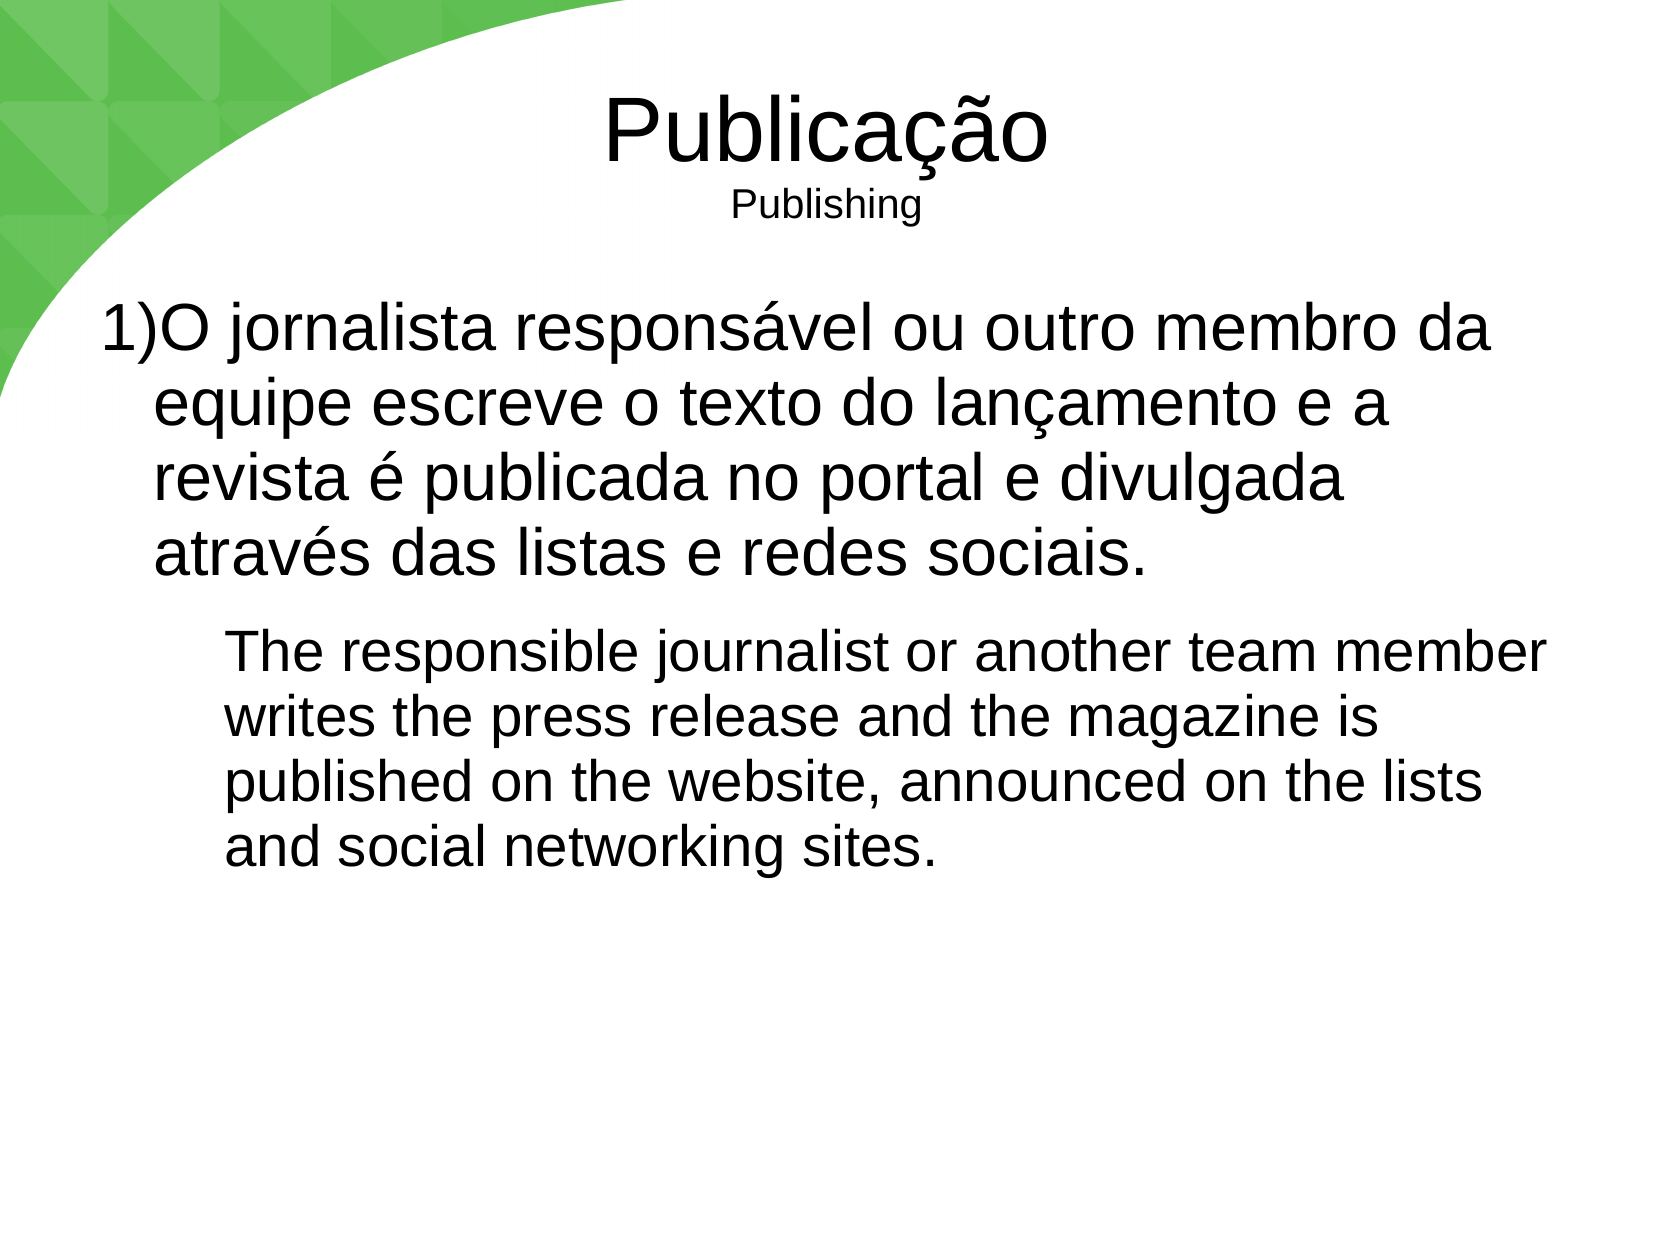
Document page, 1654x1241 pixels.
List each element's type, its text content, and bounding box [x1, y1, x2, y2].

title Publicação Publishing [82, 49, 1571, 257]
list O jornalista responsável ou outro membro da equipe escreve o texto do lançamento e a revista é publicada no portal e divulgada através das listas e redes sociais. The responsible journalist or another team member writes the press release and the magazine is published on the website, announced on the lists and social networking sites. [82, 290, 1571, 1109]
